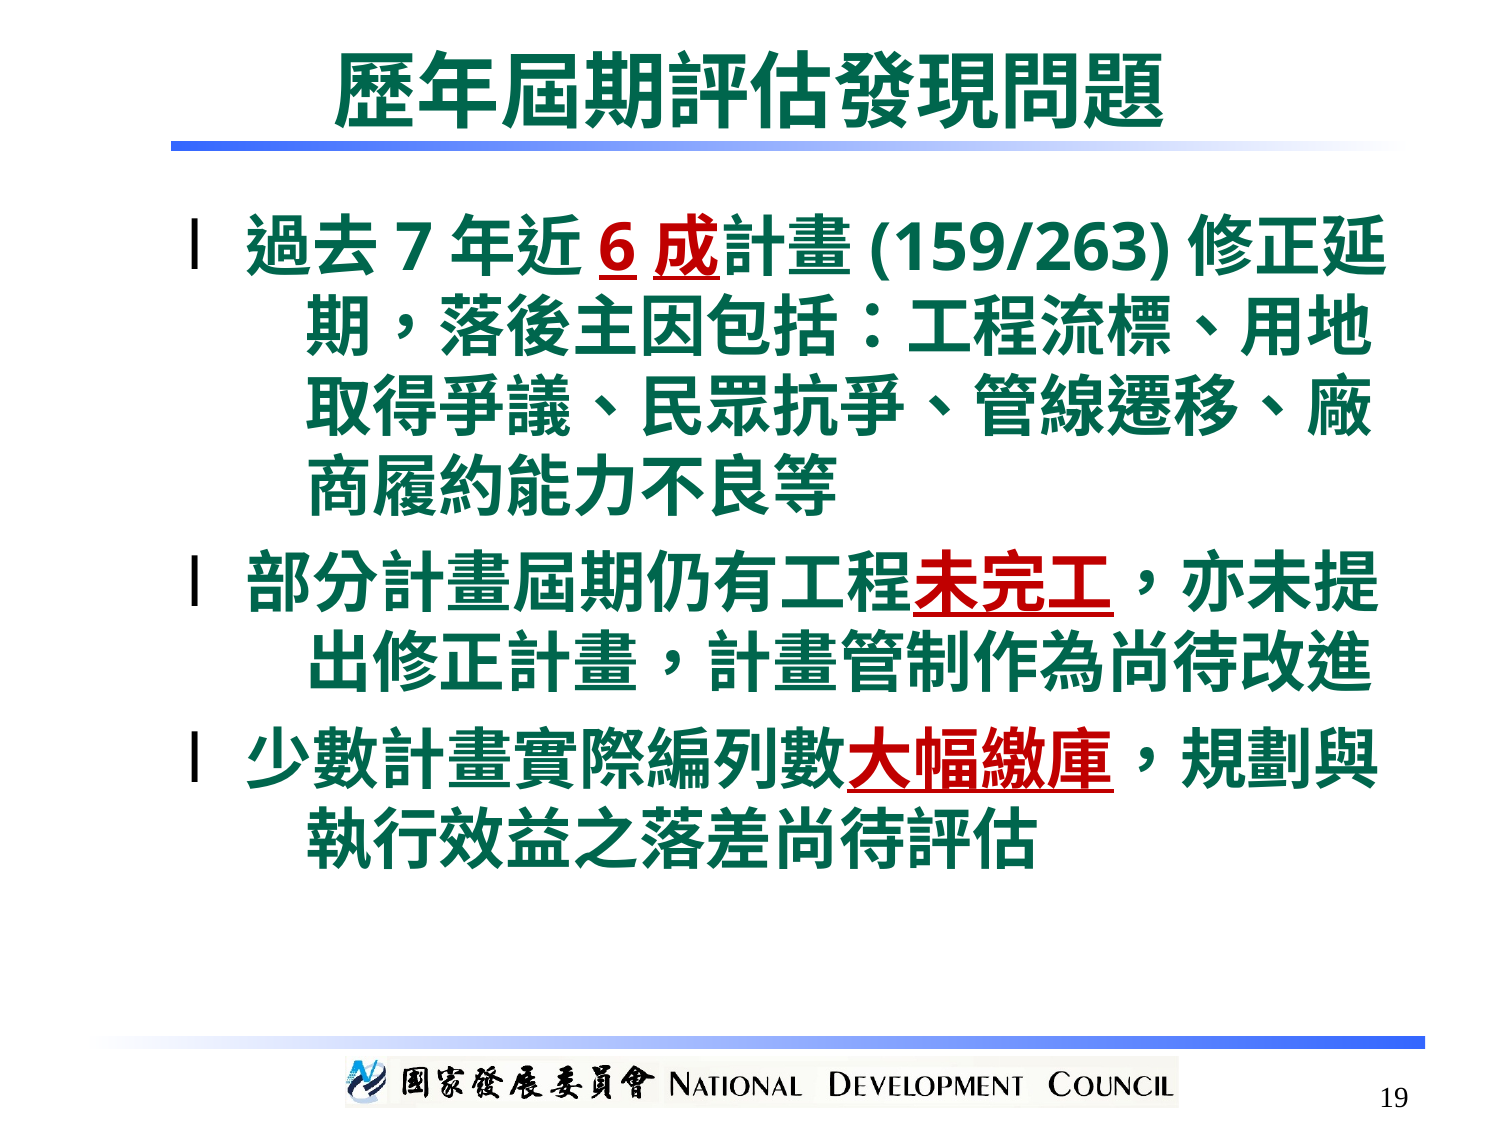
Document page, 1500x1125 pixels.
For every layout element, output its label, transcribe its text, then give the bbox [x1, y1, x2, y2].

text_box 過去7年近6成計畫(159/263)修正延期，落後主因包括：工程流標、用地取得爭議、民眾抗爭、管線遷移、廠商履約能力不良等 部分計畫屆期仍有工程未完工，亦未提出修正計畫，計畫管制作為尚待改進 少數計畫實際編列數大幅繳庫，規劃與執行效益之落差尚待評估 [171, 196, 1423, 929]
text_box 19 [1364, 1070, 1490, 1106]
text_box 歷年屆期評估發現問題 [41, 31, 1459, 146]
